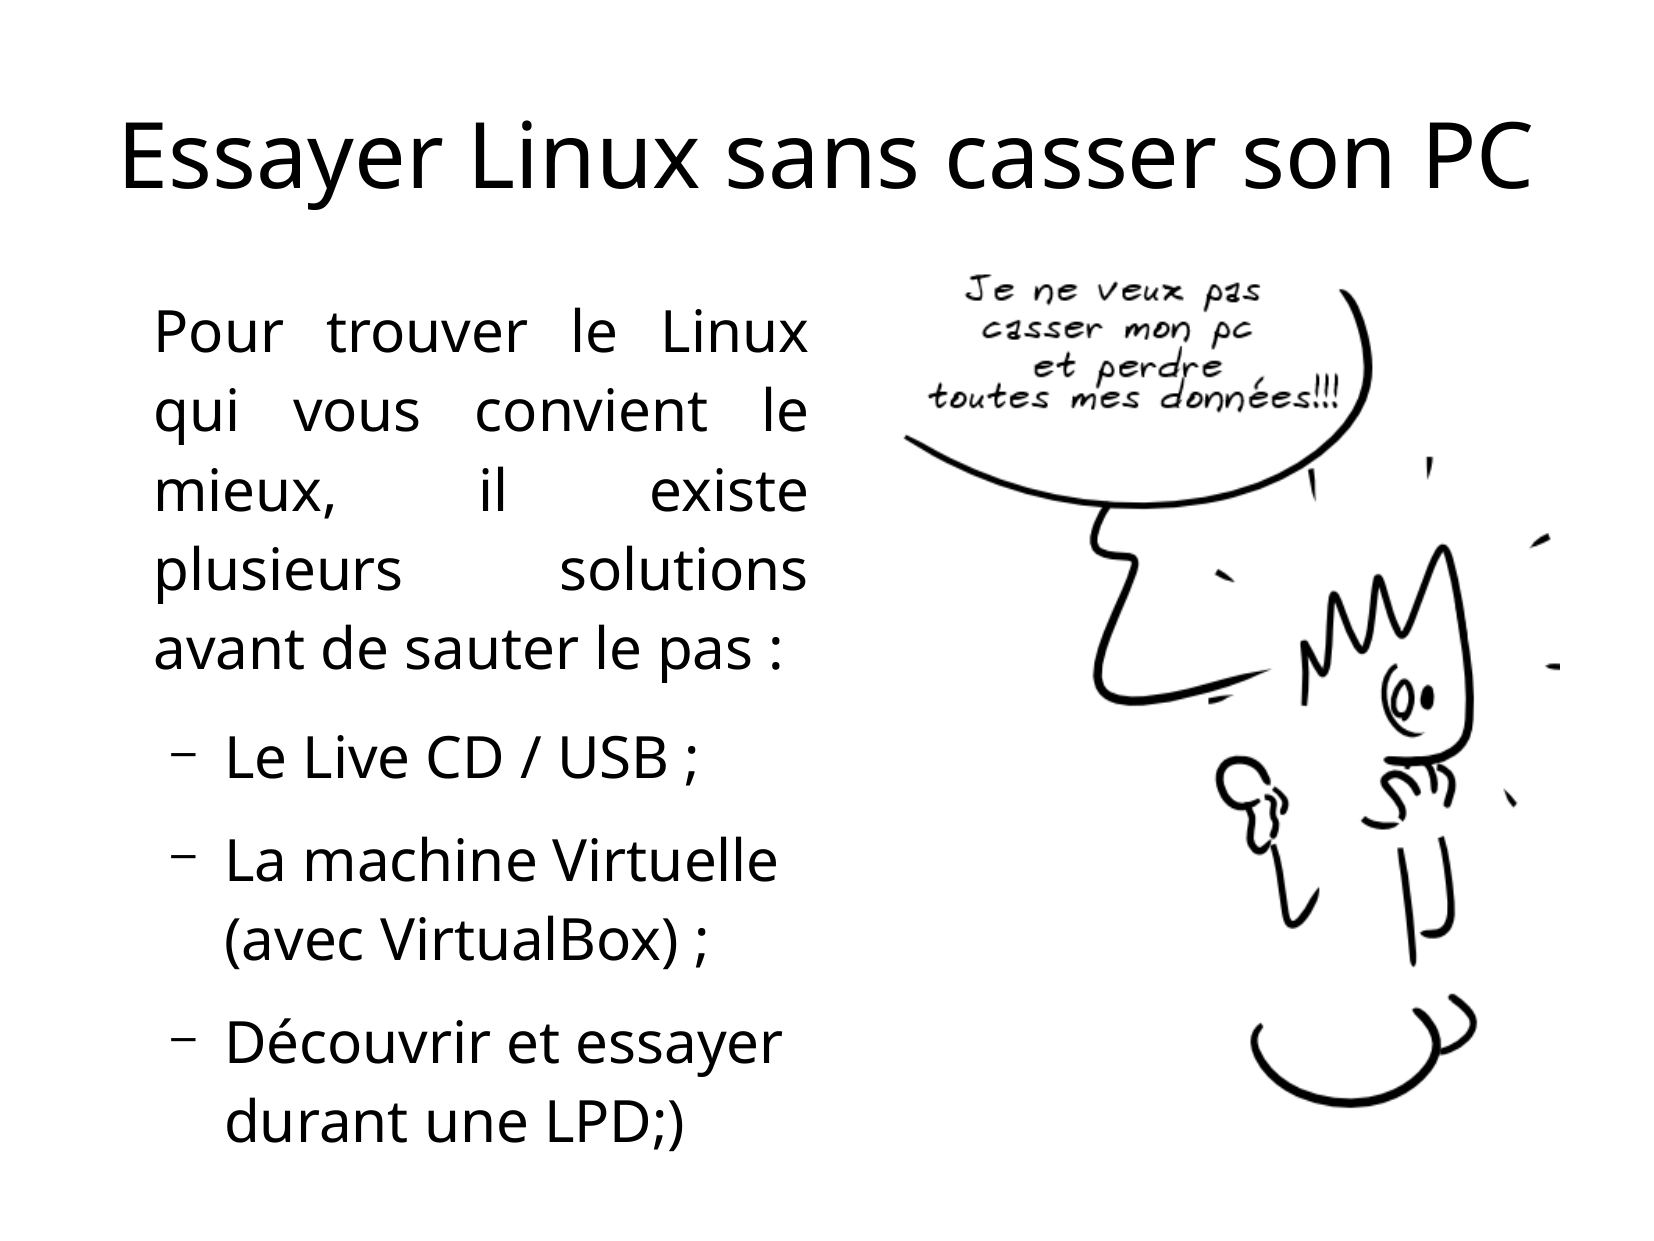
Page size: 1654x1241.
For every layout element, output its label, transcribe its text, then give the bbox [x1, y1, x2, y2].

picture [862, 200, 1560, 1170]
list Pour trouver le Linux qui vous convient le mieux, il existe plusieurs solutions avant de sauter le pas : Le Live CD / USB ; La machine Virtuelle (avec VirtualBox) ; Découvrir et essayer durant une LPD;) [82, 290, 809, 1010]
title Essayer Linux sans casser son PC [82, 49, 1571, 257]
